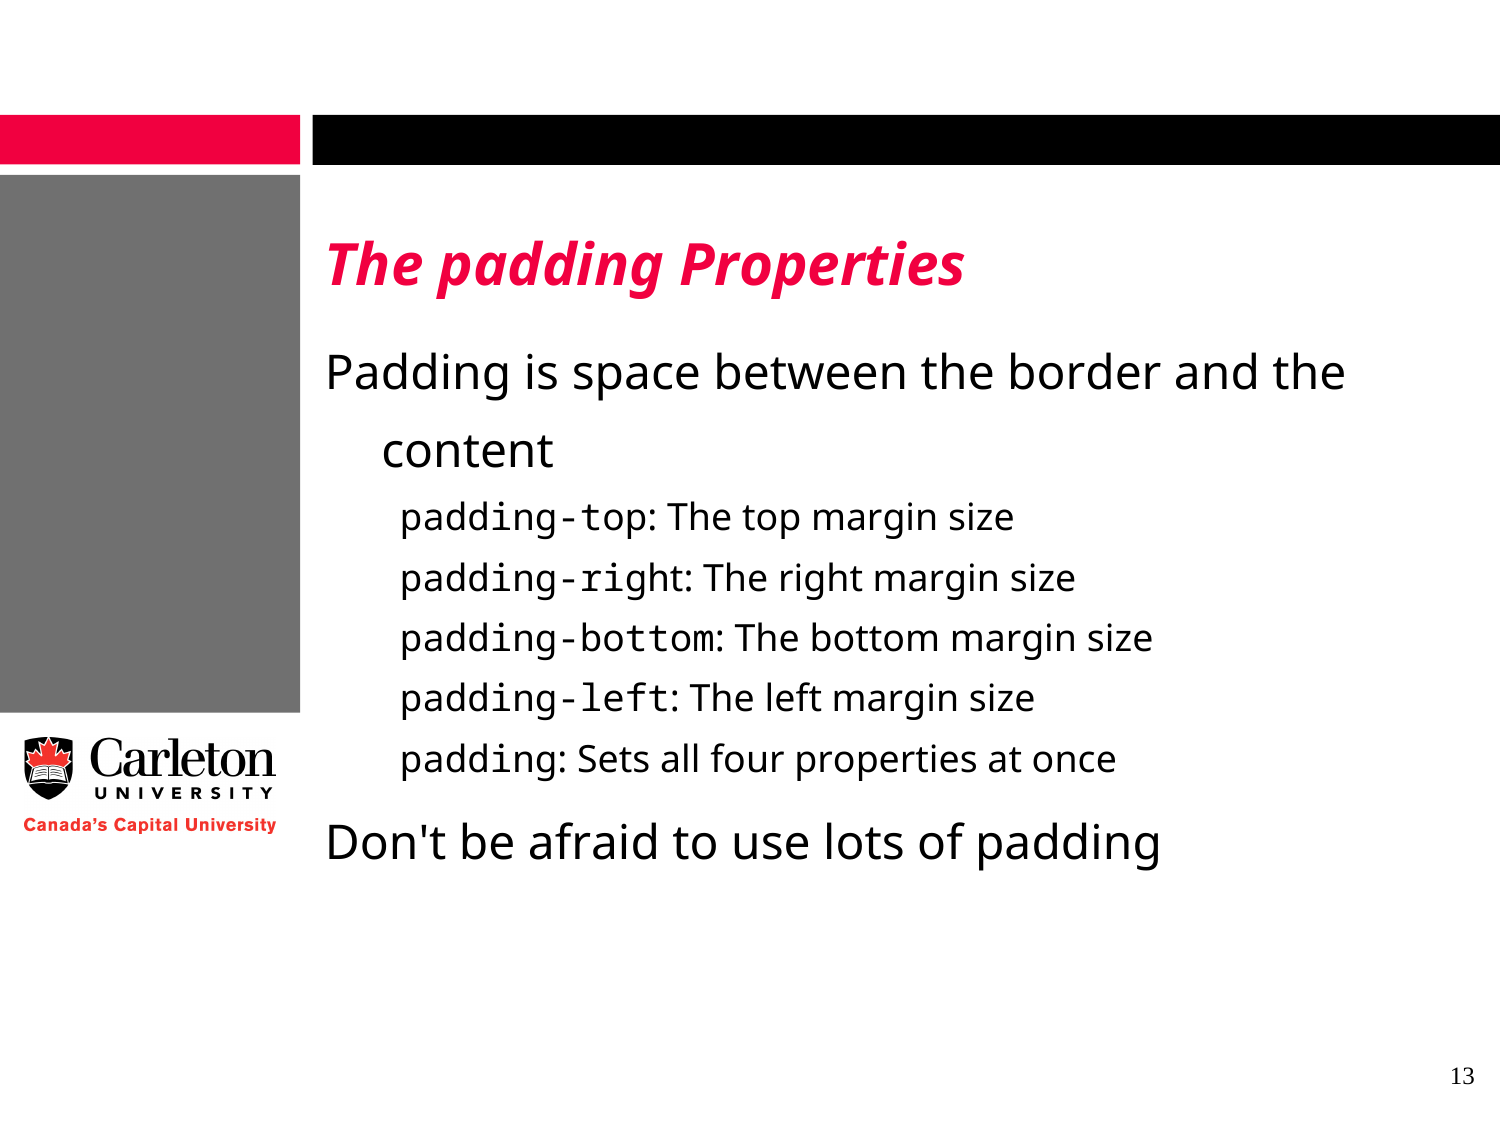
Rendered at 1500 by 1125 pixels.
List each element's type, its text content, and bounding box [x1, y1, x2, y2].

picture [24, 737, 276, 834]
title The padding Properties [324, 194, 1450, 324]
list Padding is space between the border and the content padding-top: The top margin size padding-right: The right margin size padding-bottom: The bottom margin size padding-left: The left margin size padding: Sets all four properties at once Don't be afraid to use lots of padding [324, 324, 1450, 1036]
